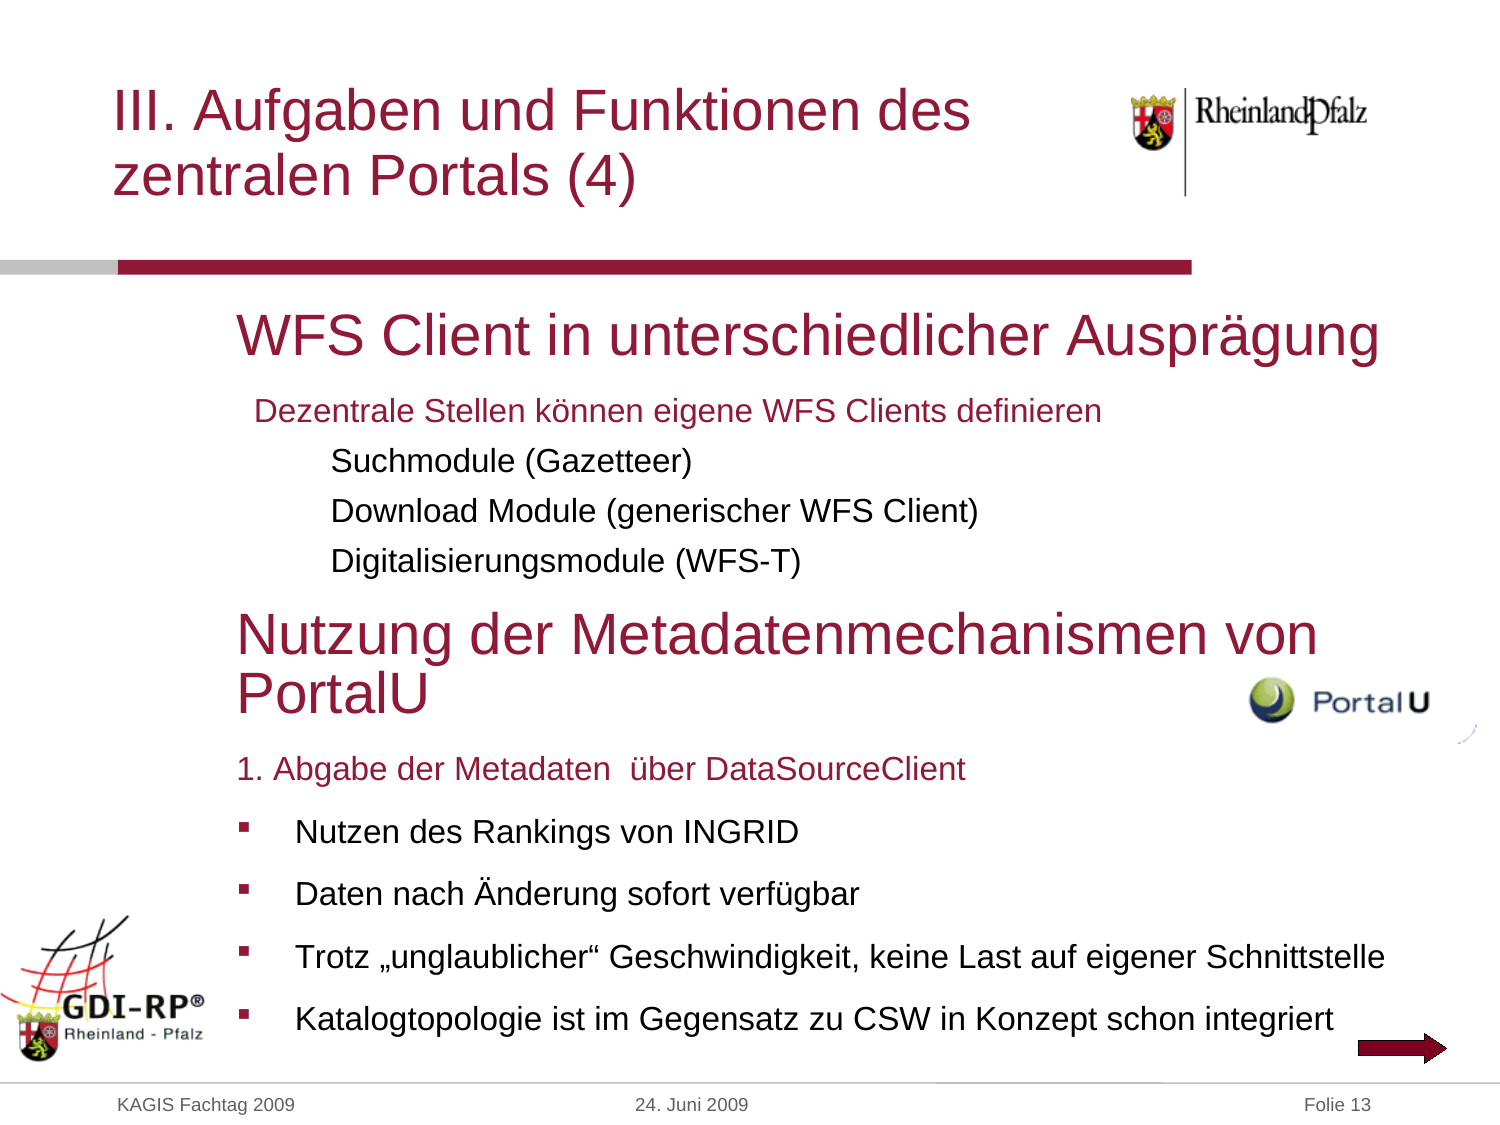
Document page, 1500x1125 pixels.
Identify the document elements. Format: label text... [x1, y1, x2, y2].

text_box [1358, 1033, 1447, 1064]
list WFS Client in unterschiedlicher Ausprägung Dezentrale Stellen können eigene WFS Clients definieren Suchmodule (Gazetteer) Download Module (generischer WFS Client) Digitalisierungsmodule (WFS-T) Nutzung der Metadatenmechanismen von PortalU 1. Abgabe der Metadaten über DataSourceClient Nutzen des Rankings von INGRID Daten nach Änderung sofort verfügbar Trotz „unglaublicher“ Geschwindigkeit, keine Last auf eigener Schnittstelle Katalogtopologie ist im Gegensatz zu CSW in Konzept schon integriert [236, 308, 1500, 1125]
title III. Aufgaben und Funktionen des zentralen Portals (4) [112, 63, 1071, 224]
picture [0, 915, 207, 1063]
picture [1131, 88, 1447, 198]
